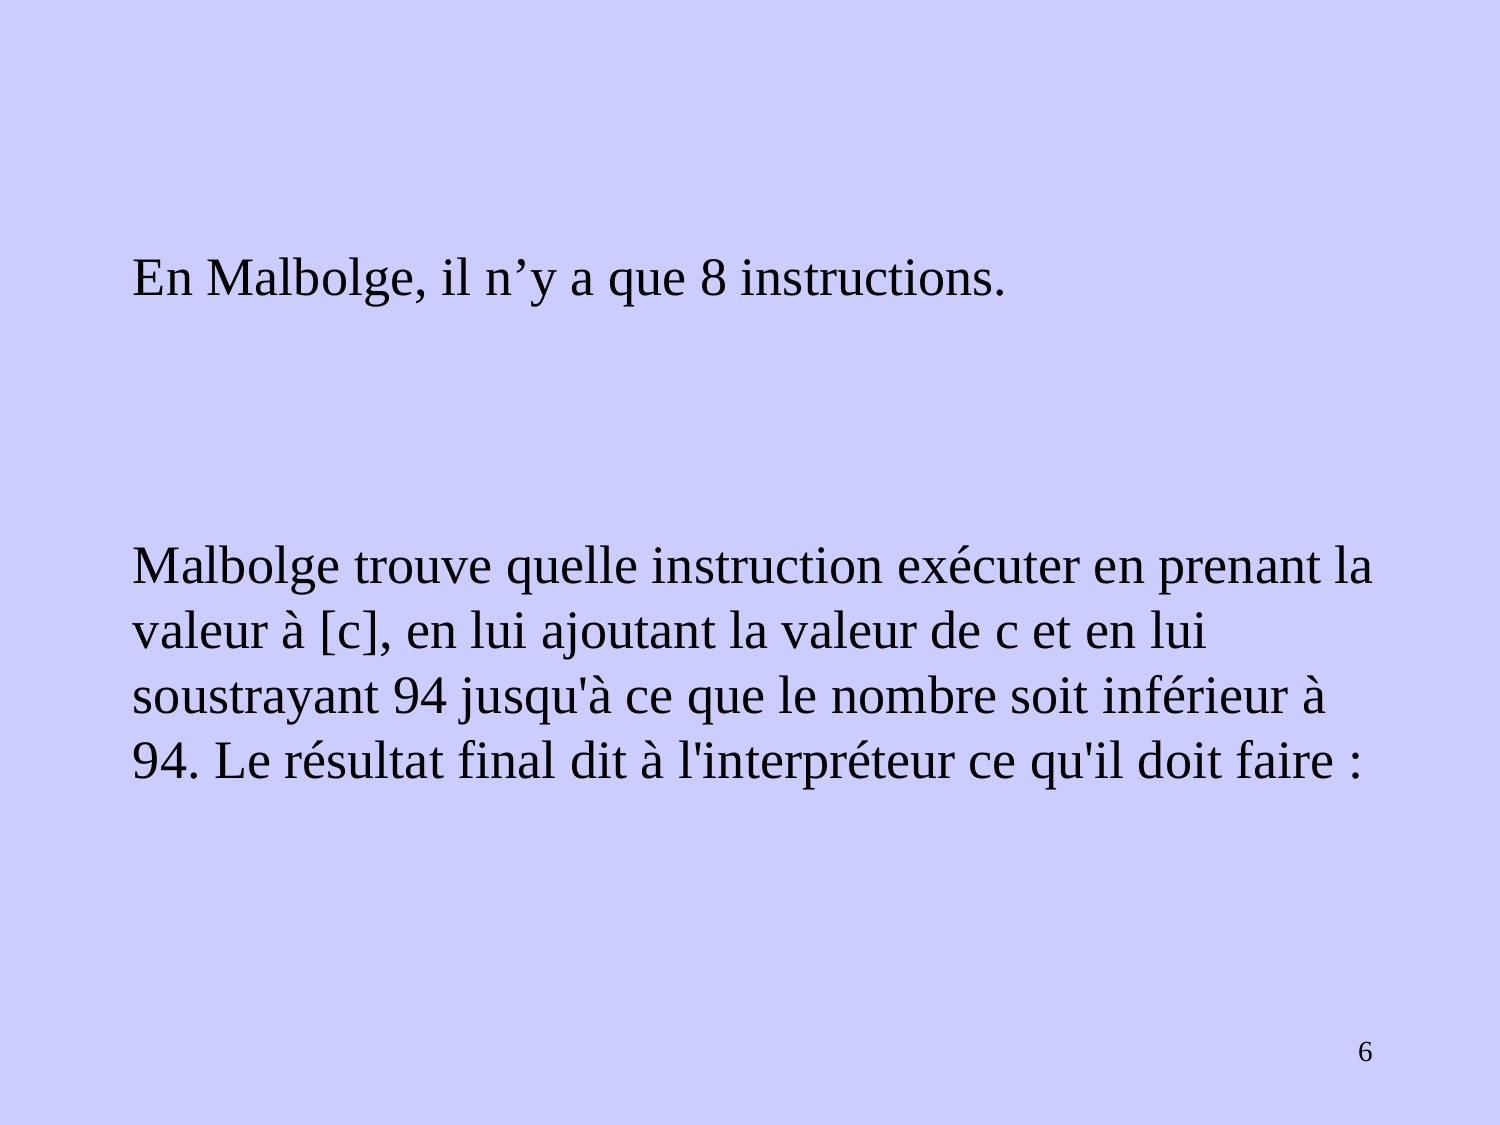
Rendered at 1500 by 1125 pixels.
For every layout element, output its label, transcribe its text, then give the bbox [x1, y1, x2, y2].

text_box En Malbolge, il n’y a que 8 instructions. Malbolge trouve quelle instruction exécuter en prenant la valeur à [c], en lui ajoutant la valeur de c et en lui soustrayant 94 jusqu'à ce que le nombre soit inférieur à 94. Le résultat final dit à l'interpréteur ce qu'il doit faire : [118, 233, 1418, 798]
text_box 6 [1074, 1025, 1388, 1101]
